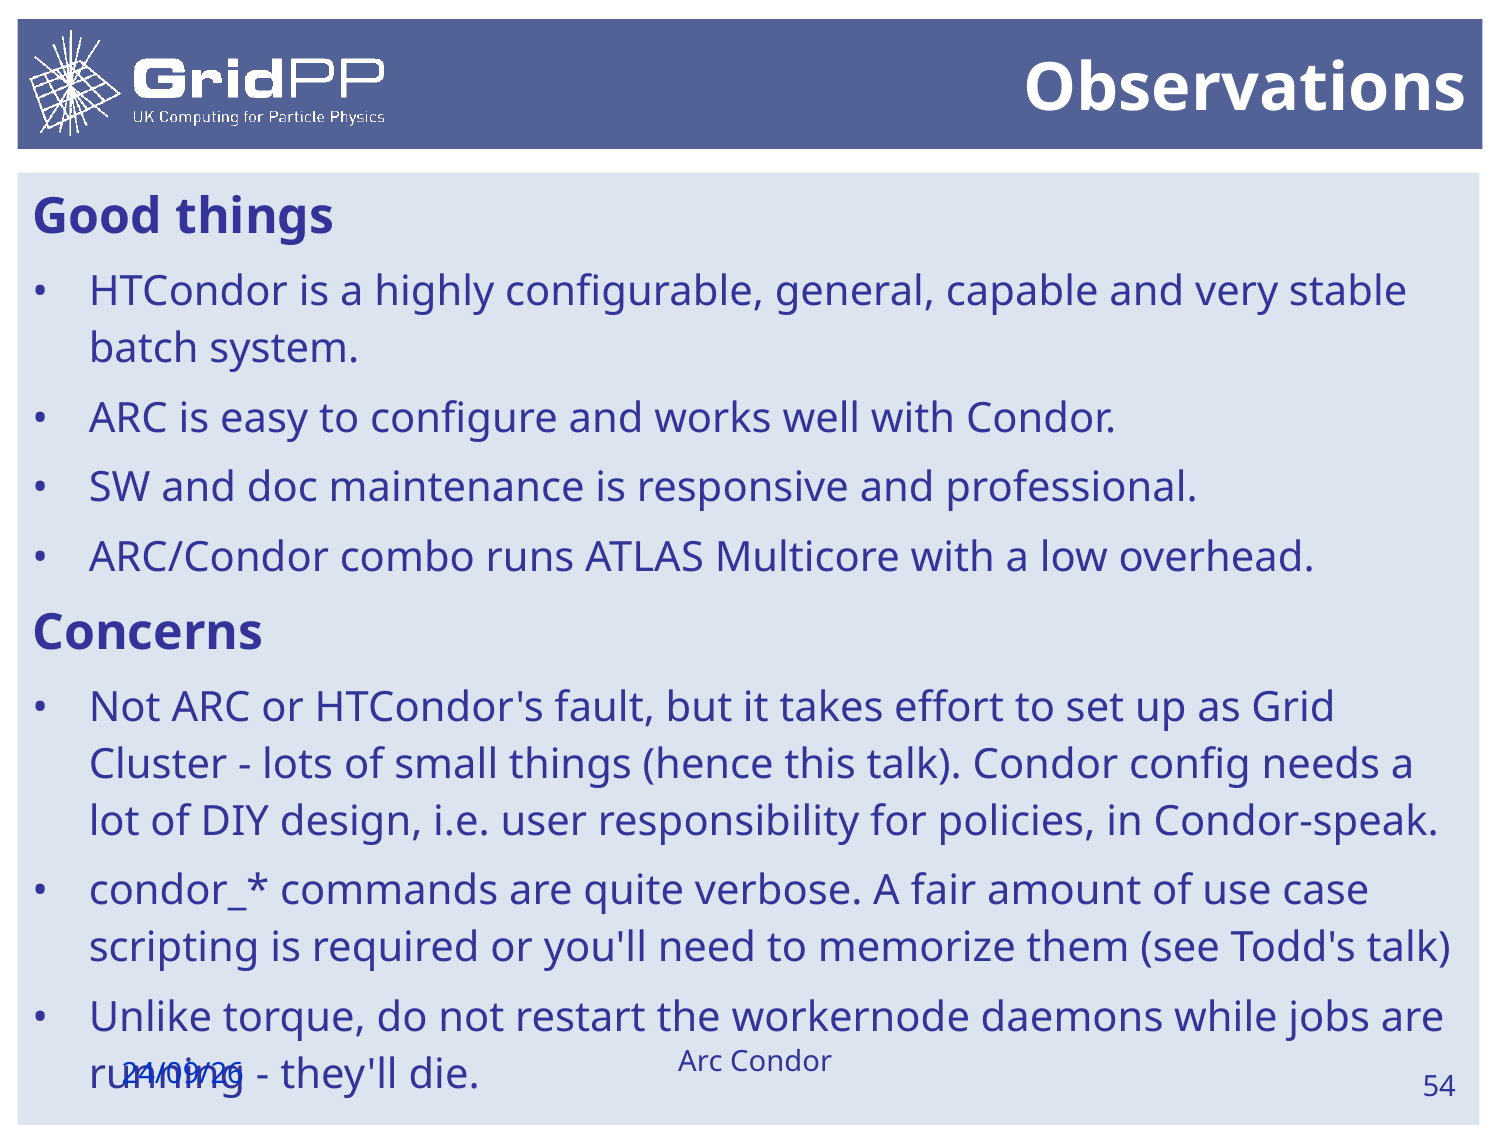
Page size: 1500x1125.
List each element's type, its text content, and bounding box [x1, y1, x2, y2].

title Observations [513, 19, 1483, 149]
picture [29, 30, 384, 136]
text_box <number> [1388, 1059, 1471, 1094]
list Good things HTCondor is a highly configurable, general, capable and very stable batch system. ARC is easy to configure and works well with Condor. SW and doc maintenance is responsive and professional. ARC/Condor combo runs ATLAS Multicore with a low overhead. Concerns Not ARC or HTCondor's fault, but it takes effort to set up as Grid Cluster - lots of small things (hence this talk). Condor config needs a lot of DIY design, i.e. user responsibility for policies, in Condor-speak. condor_* commands are quite verbose. A fair amount of use case scripting is required or you'll need to memorize them (see Todd's talk) Unlike torque, do not restart the workernode daemons while jobs are running - they'll die. BDII and Jura within ARC need maintenance (boring but needs doing). [17, 172, 1480, 1048]
text_box Arc Condor [536, 1034, 975, 1094]
text_box 02/03/16 [29, 1046, 337, 1095]
